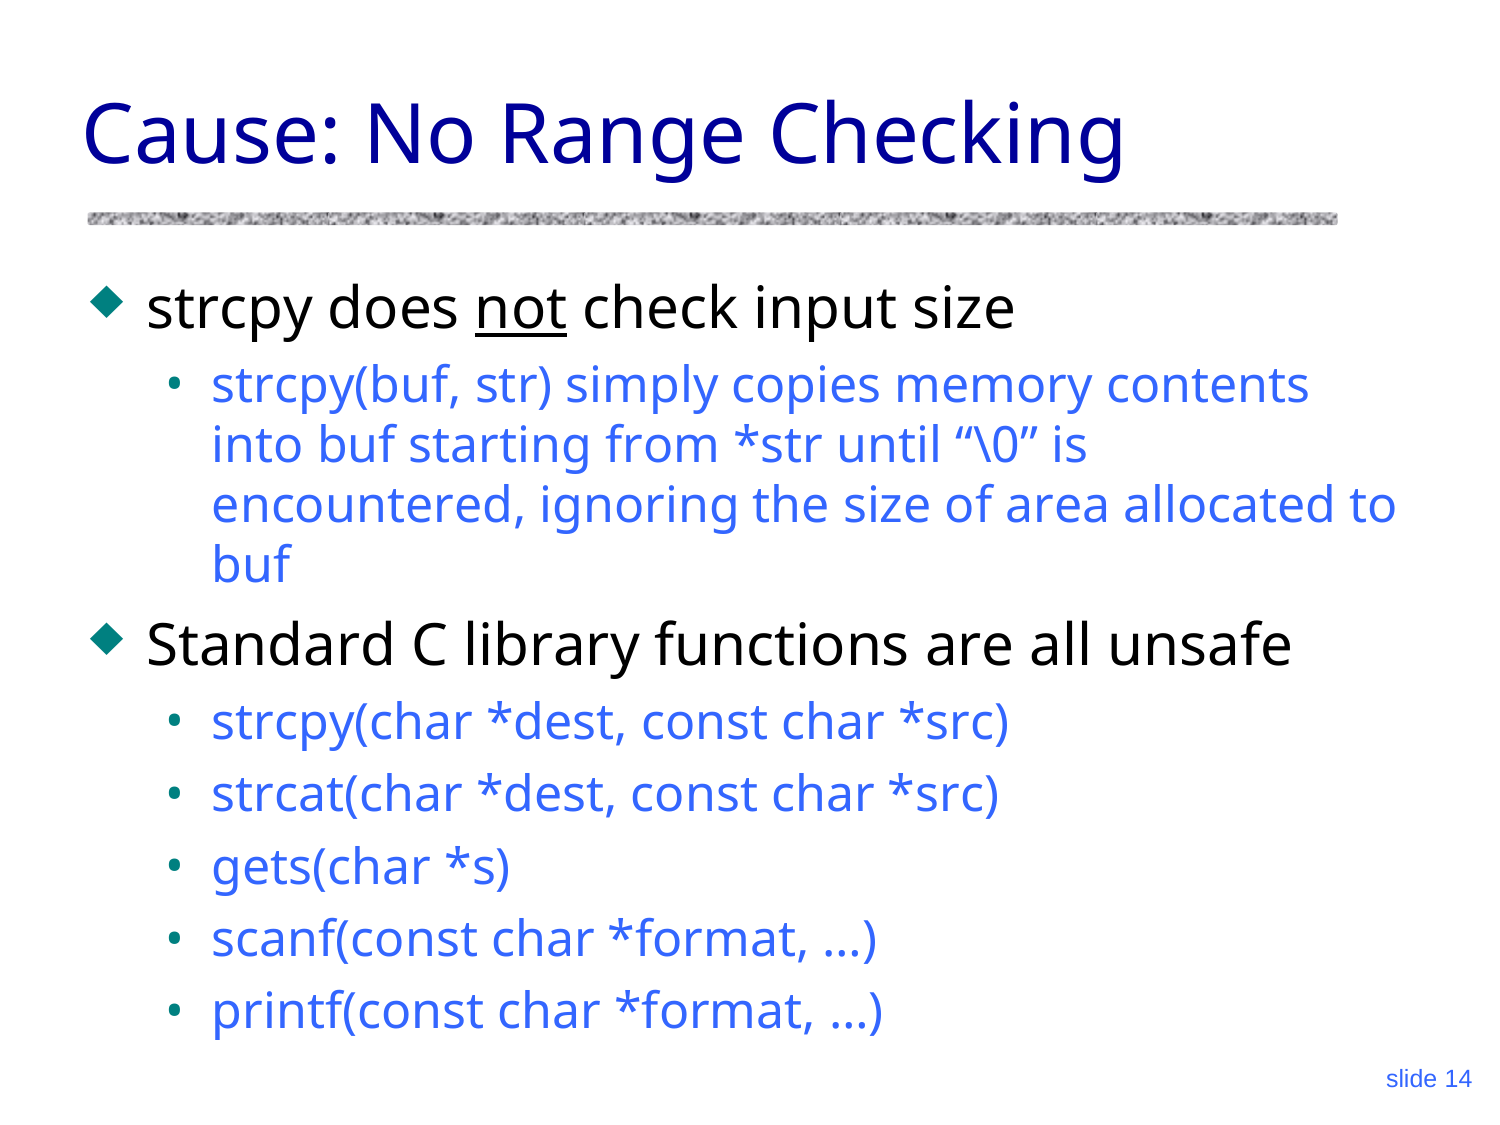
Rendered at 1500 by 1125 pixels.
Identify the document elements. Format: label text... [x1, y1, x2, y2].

list strcpy does not check input size strcpy(buf, str) simply copies memory contents into buf starting from *str until “\0” is encountered, ignoring the size of area allocated to buf Standard C library functions are all unsafe strcpy(char *dest, const char *src) strcat(char *dest, const char *src) gets(char *s) scanf(const char *format, …) printf(const char *format, …) [75, 262, 1426, 1088]
title Cause: No Range Checking [66, 37, 1342, 188]
text_box slide <number> [1174, 1025, 1488, 1101]
picture [87, 212, 1338, 226]
